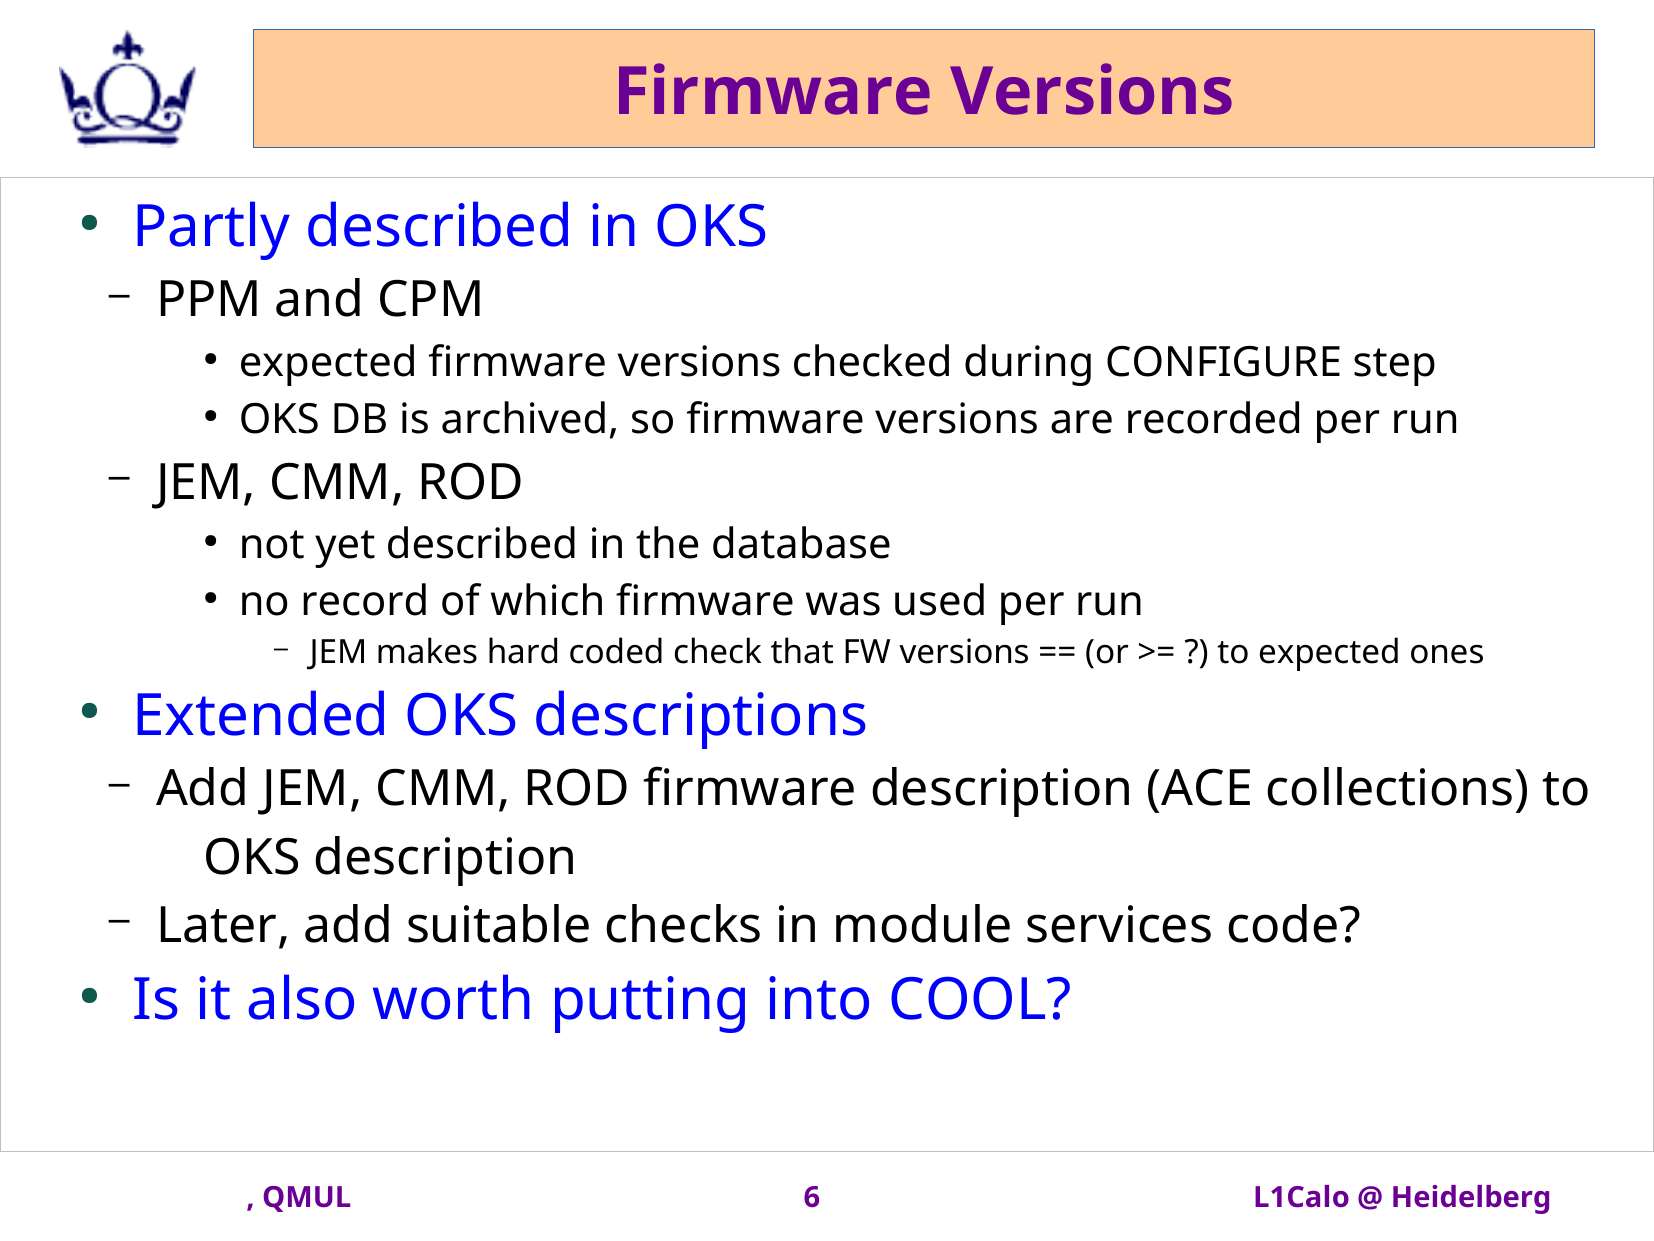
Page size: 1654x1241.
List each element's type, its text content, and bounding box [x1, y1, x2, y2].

picture [59, 29, 200, 148]
title Firmware Versions [253, 29, 1595, 148]
list Partly described in OKS PPM and CPM expected firmware versions checked during CONFIGURE step OKS DB is archived, so firmware versions are recorded per run JEM, CMM, ROD not yet described in the database no record of which firmware was used per run JEM makes hard coded check that FW versions == (or >= ?) to expected ones Extended OKS descriptions Add JEM, CMM, ROD firmware description (ACE collections) to OKS description Later, add suitable checks in module services code? Is it also worth putting into COOL? [61, 184, 1605, 1104]
